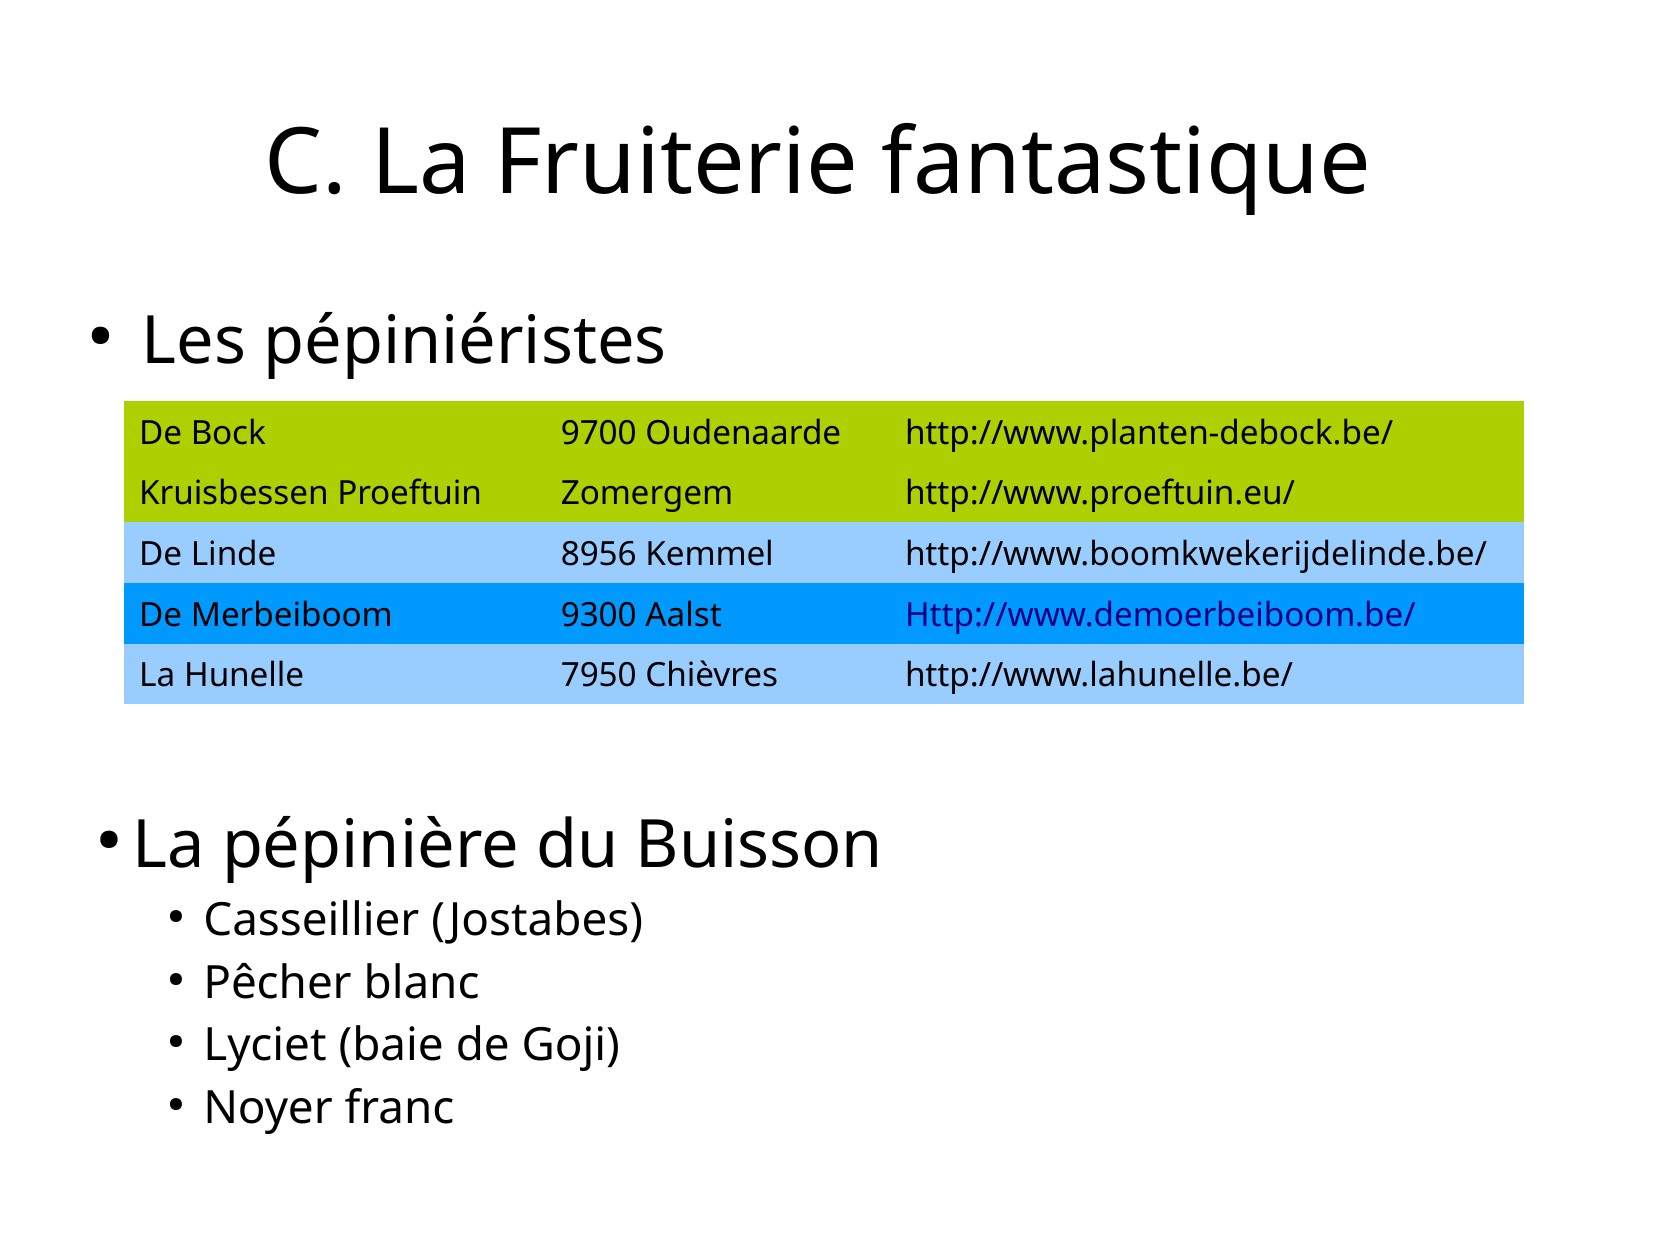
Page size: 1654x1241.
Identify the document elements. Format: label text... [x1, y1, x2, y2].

table_header 9700 Oudenaarde [546, 401, 890, 462]
table_cell 8956 Kemmel [546, 522, 890, 583]
table_cell De Linde [124, 522, 546, 583]
table_cell 7950 Chièvres [546, 644, 890, 704]
table_cell Kruisbessen Proeftuin [124, 462, 546, 522]
table_header http://www.planten-debock.be/ [890, 401, 1524, 462]
table_cell La Hunelle [124, 644, 546, 704]
table_cell De Merbeiboom [124, 583, 546, 644]
table_cell 9300 Aalst [546, 583, 890, 644]
table_cell http://www.lahunelle.be/ [890, 644, 1524, 704]
table_cell Zomergem [546, 462, 890, 522]
table_header De Bock [124, 401, 546, 462]
title C. La Fruiterie fantastique [74, 54, 1563, 262]
table_cell http://www.proeftuin.eu/ [890, 462, 1524, 522]
text_box La pépinière du Buisson Casseillier (Jostabes) Pêcher blanc Lyciet (baie de Goji) Noyer franc [82, 788, 863, 1128]
table_cell Http://www.demoerbeiboom.be/ [890, 583, 1524, 644]
list Les pépiniéristes [70, 291, 1560, 709]
table_cell http://www.boomkwekerijdelinde.be/ [890, 522, 1524, 583]
